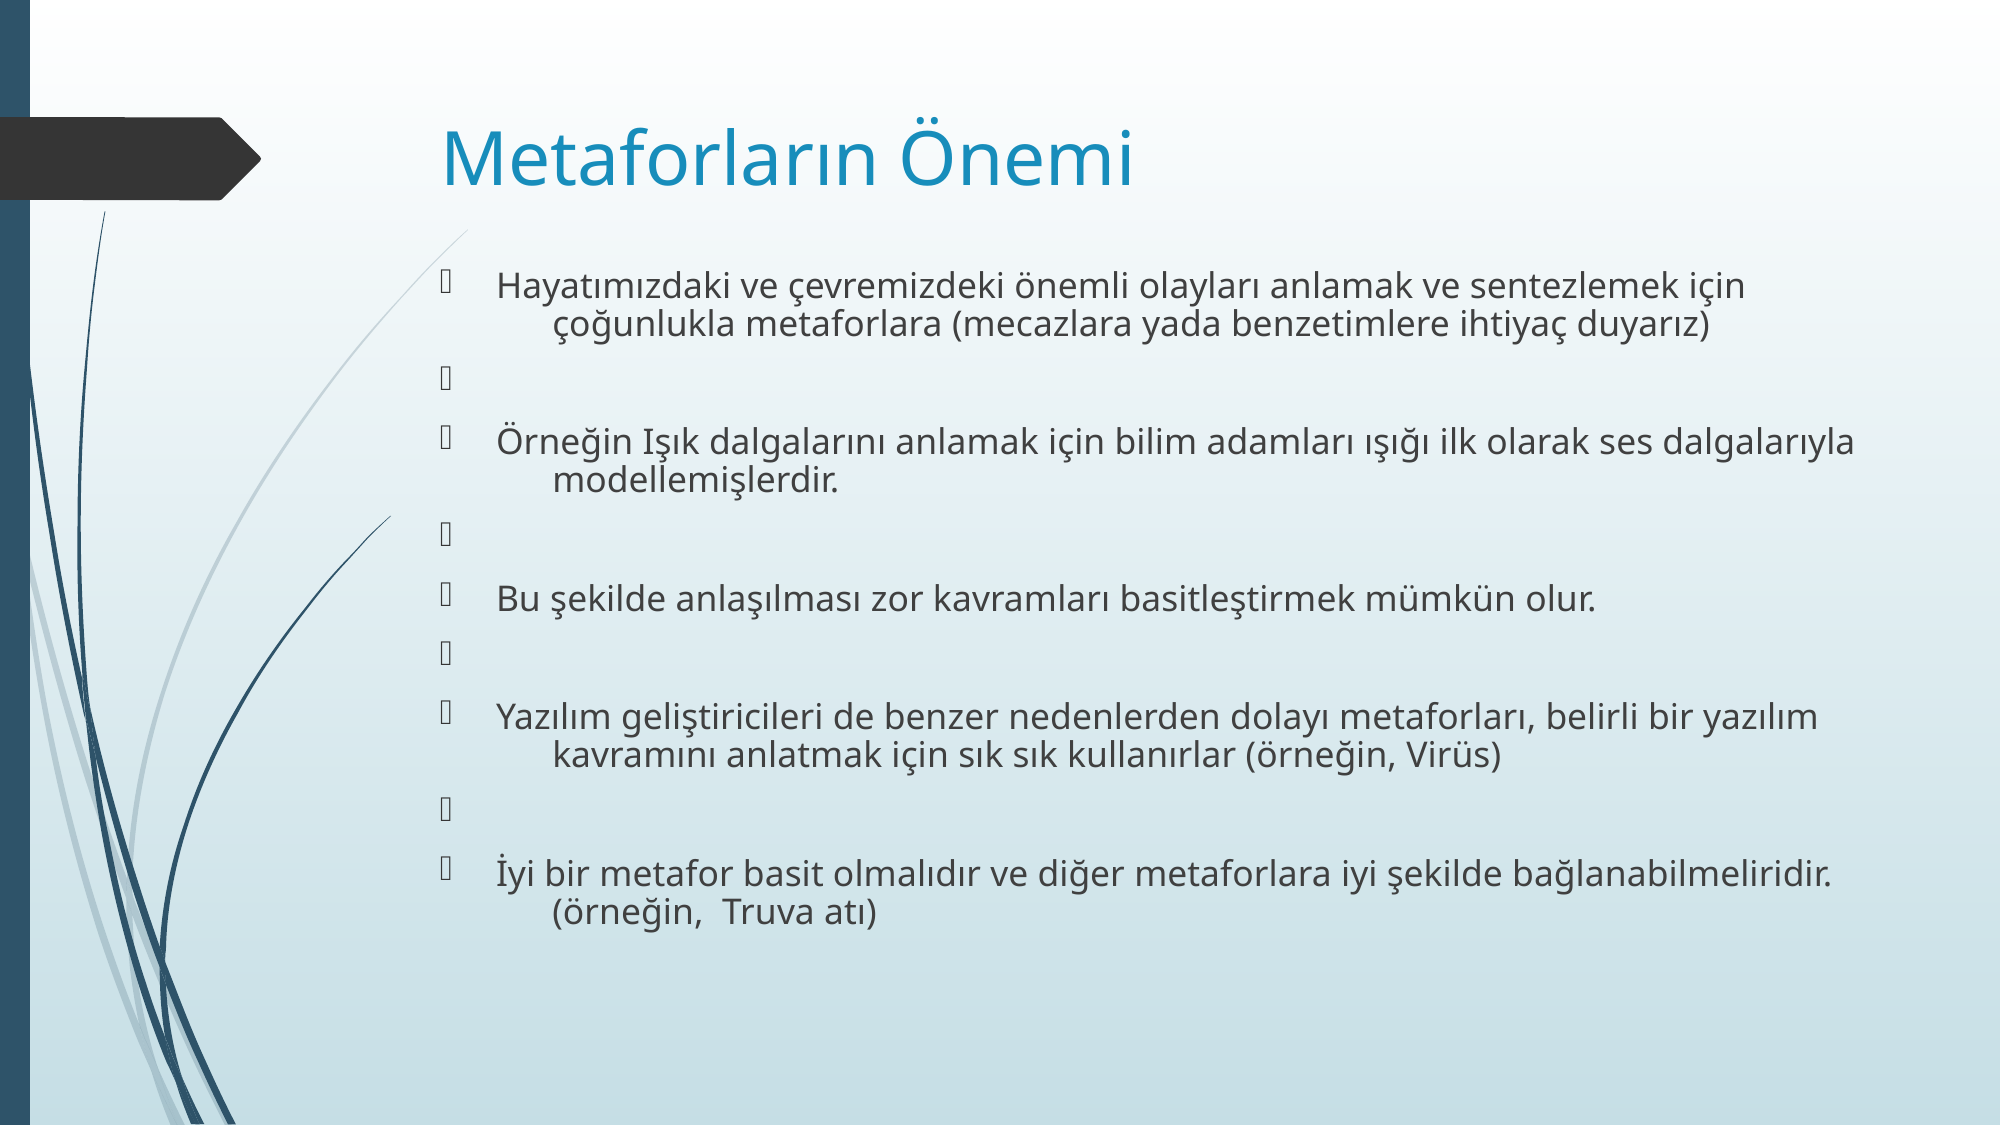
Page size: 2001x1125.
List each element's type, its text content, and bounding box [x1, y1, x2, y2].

list Hayatımızdaki ve çevremizdeki önemli olayları anlamak ve sentezlemek için çoğunlukla metaforlara (mecazlara yada benzetimlere ihtiyaç duyarız) Örneğin Işık dalgalarını anlamak için bilim adamları ışığı ilk olarak ses dalgalarıyla modellemişlerdir. Bu şekilde anlaşılması zor kavramları basitleştirmek mümkün olur. Yazılım geliştiricileri de benzer nedenlerden dolayı metaforları, belirli bir yazılım kavramını anlatmak için sık sık kullanırlar (örneğin, Virüs) İyi bir metafor basit olmalıdır ve diğer metaforlara iyi şekilde bağlanabilmeliridir. (örneğin, Truva atı) [424, 260, 1888, 970]
title Metaforların Önemi [425, 102, 1888, 260]
